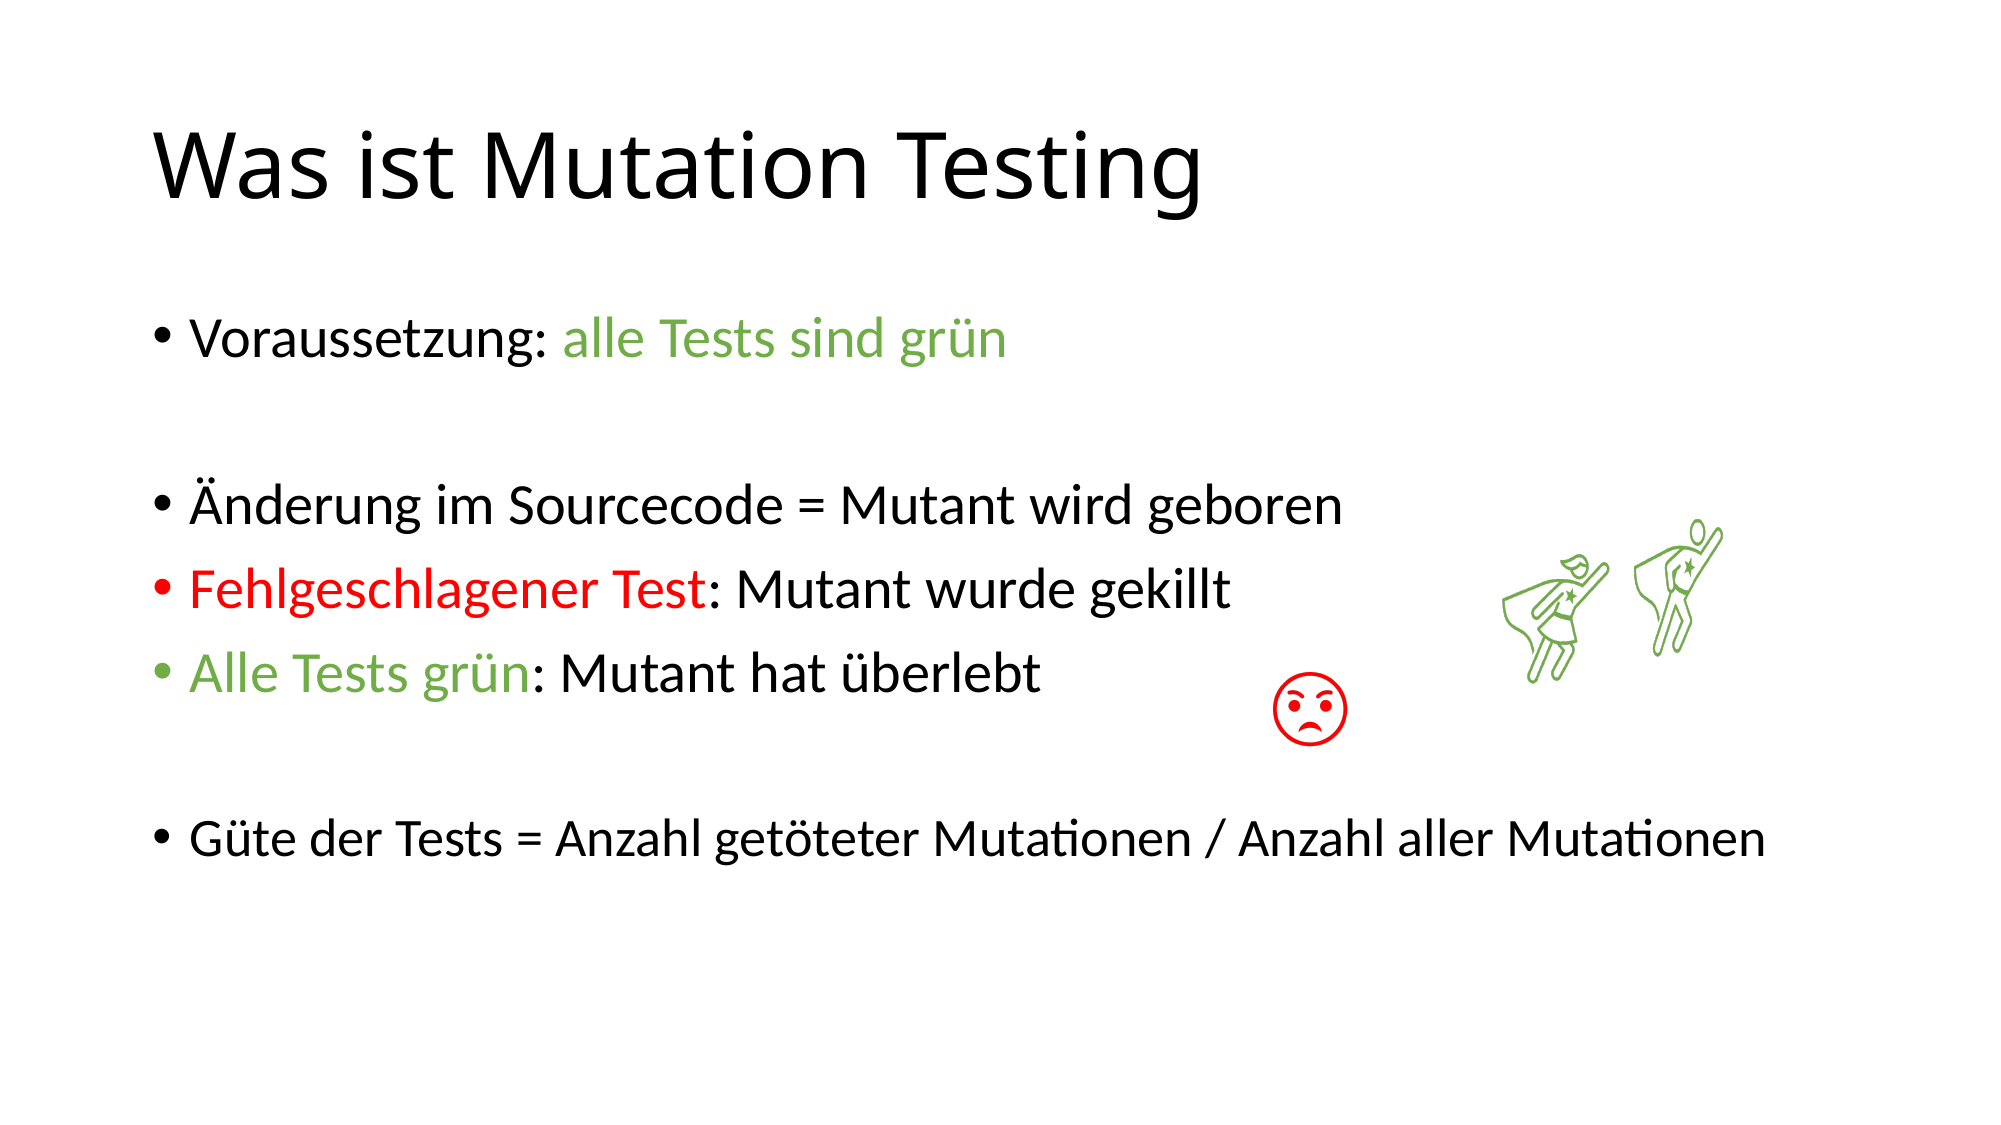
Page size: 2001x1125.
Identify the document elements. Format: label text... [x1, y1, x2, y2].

picture [1500, 543, 1612, 694]
list Voraussetzung: alle Tests sind grün Änderung im Sourcecode = Mutant wird geboren Fehlgeschlagener Test: Mutant wurde gekillt Alle Tests grün: Mutant hat überlebt Güte der Tests = Anzahl getöteter Mutationen / Anzahl aller Mutationen [137, 299, 1863, 1014]
title Was ist Mutation Testing [137, 59, 1863, 278]
picture [1263, 662, 1357, 756]
picture [1632, 507, 1725, 668]
